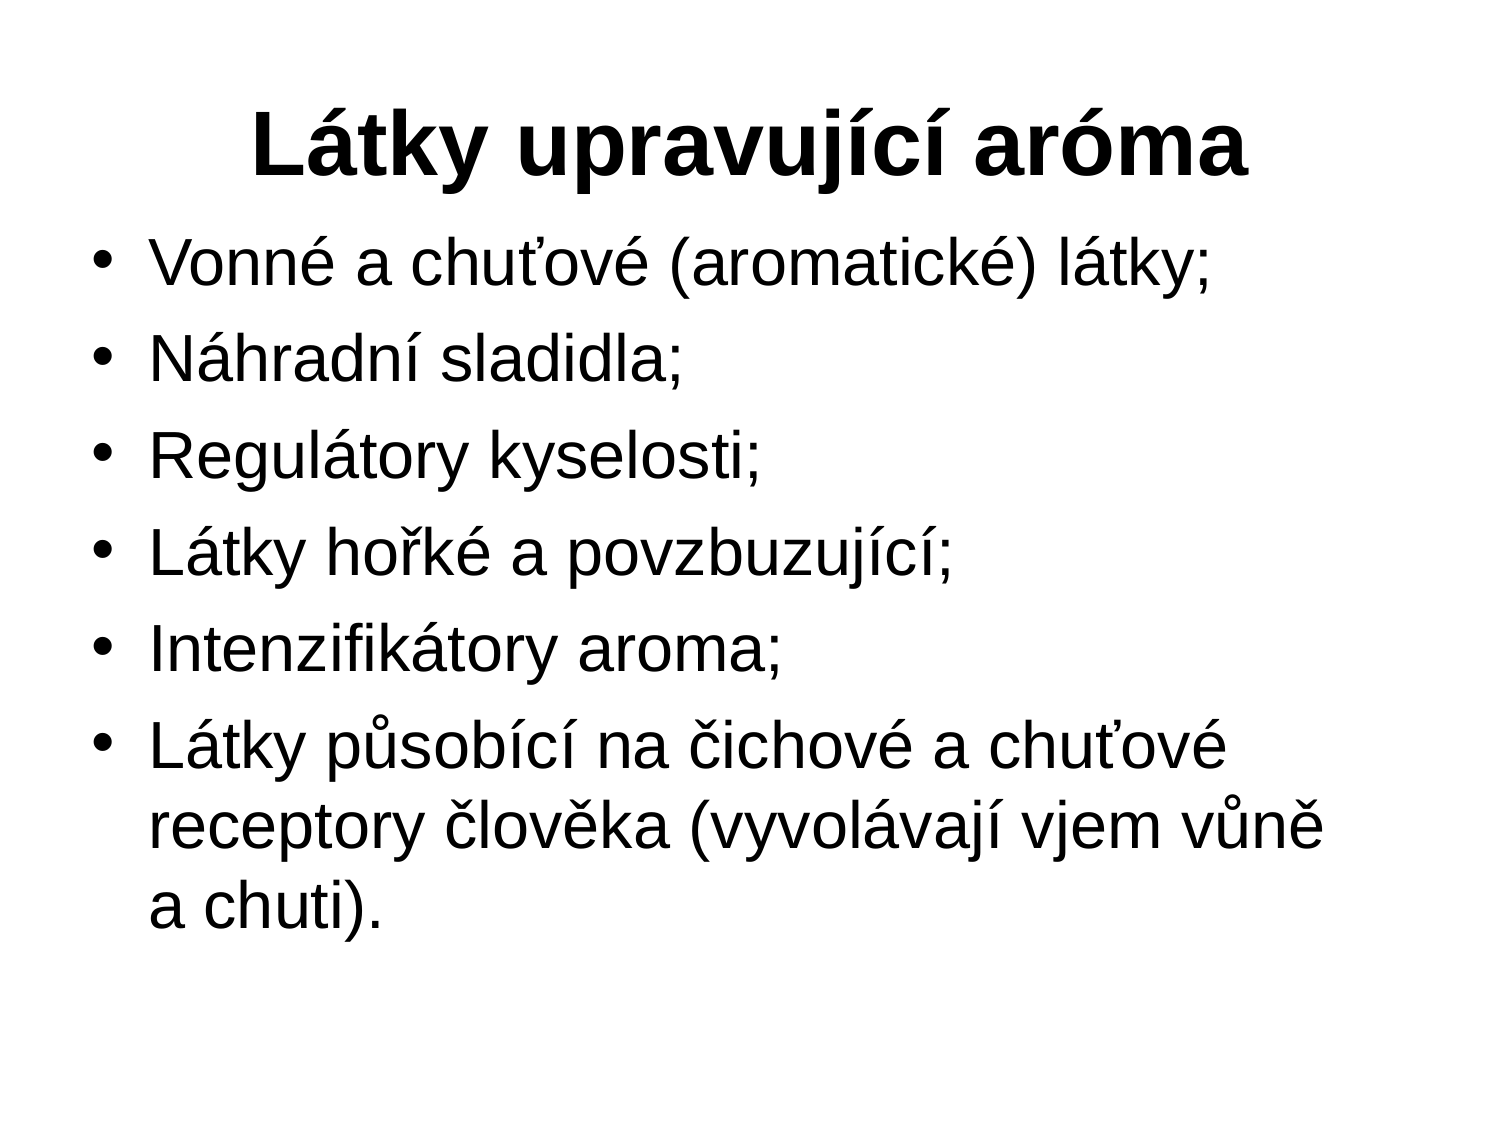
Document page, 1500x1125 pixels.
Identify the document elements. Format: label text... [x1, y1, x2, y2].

title Látky upravující aróma [75, 45, 1426, 233]
list Vonné a chuťové (aromatické) látky; Náhradní sladidla; Regulátory kyselosti; Látky hořké a povzbuzující; Intenzifikátory aroma; Látky působící na čichové a chuťové receptory člověka (vyvolávají vjem vůně a chuti). [76, 210, 1427, 1046]
